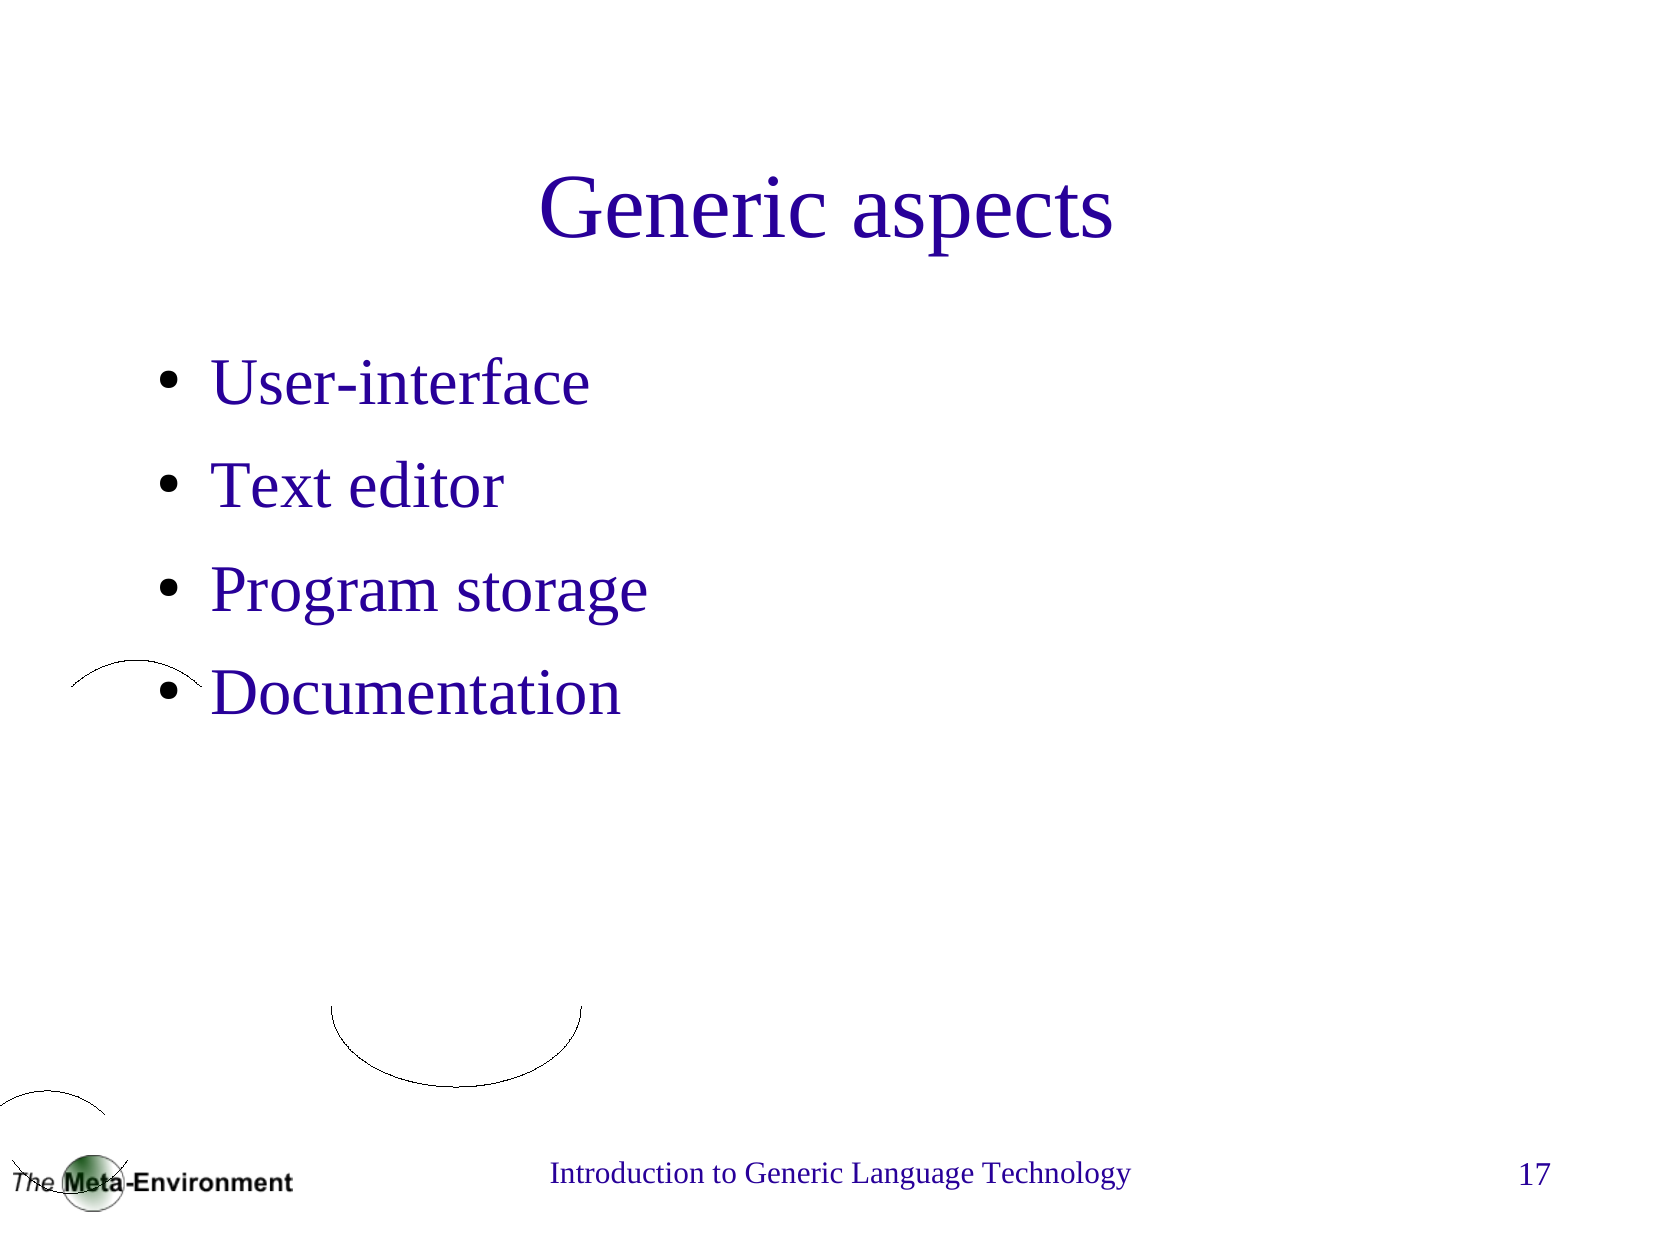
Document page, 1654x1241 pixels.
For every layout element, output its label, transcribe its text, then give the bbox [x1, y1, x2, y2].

picture [13, 1155, 293, 1212]
title Generic aspects [121, 102, 1534, 311]
list User-interface Text editor Program storage Documentation [121, 344, 1534, 1127]
